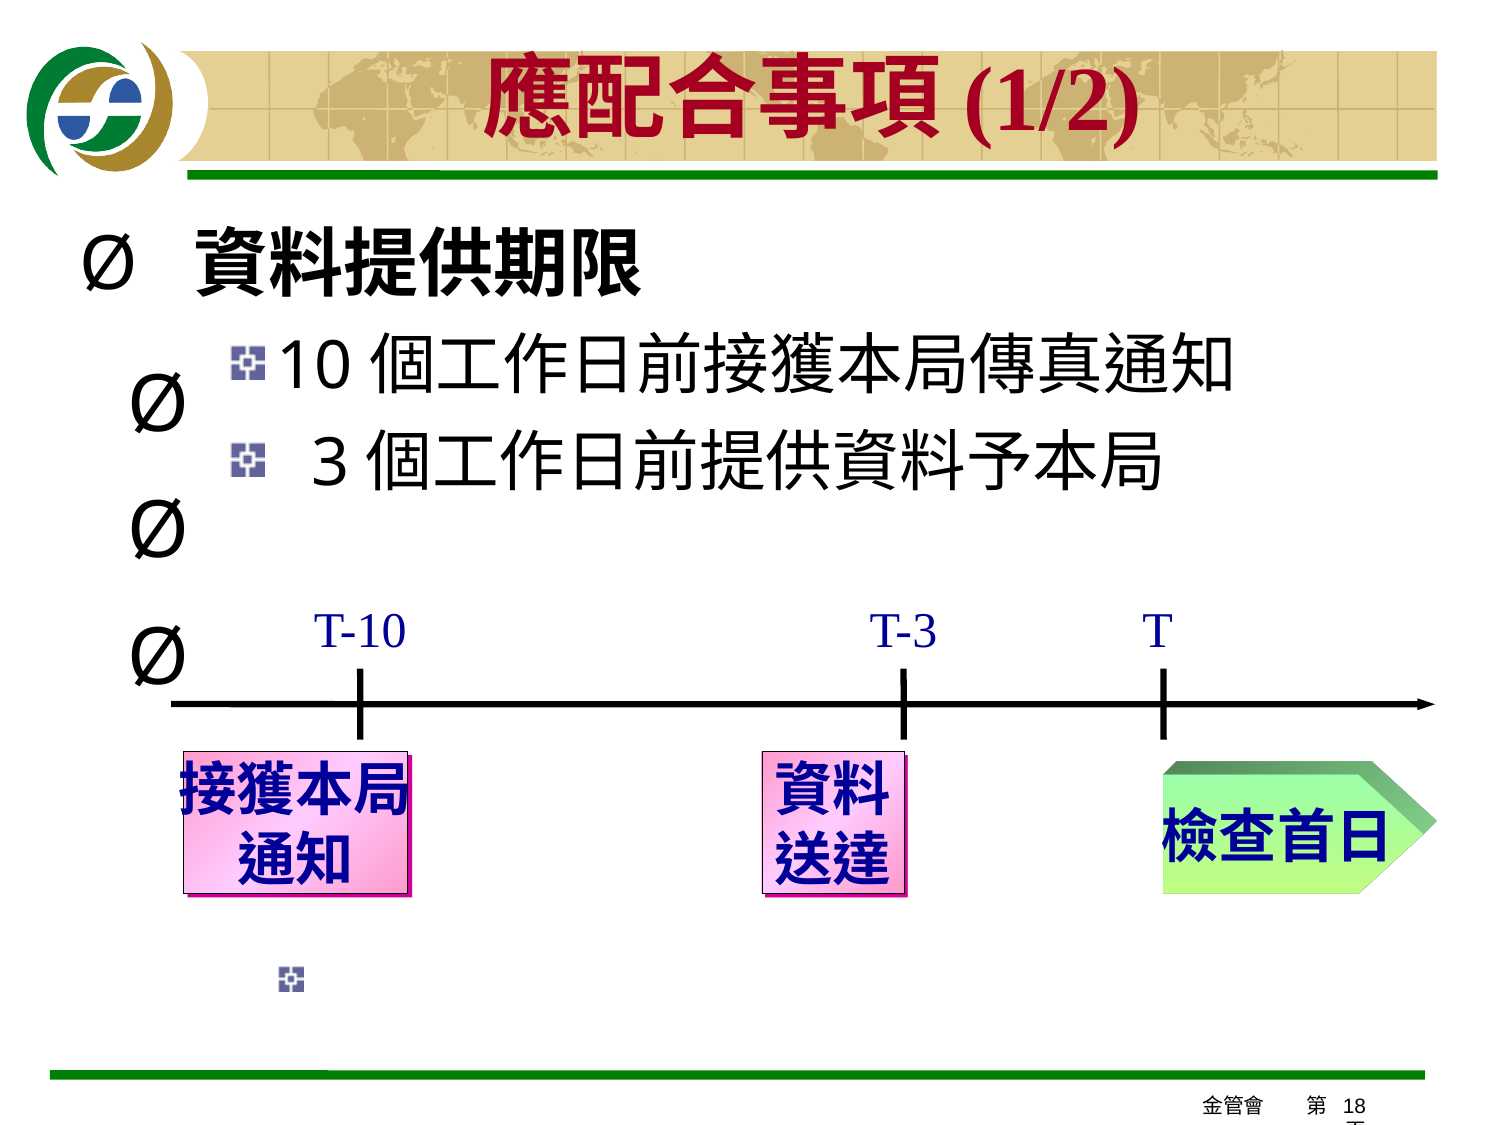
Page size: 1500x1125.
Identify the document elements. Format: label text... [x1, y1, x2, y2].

text_box T-10 [278, 586, 443, 669]
text_box 資料提供期限 10個工作日前接獲本局傳真通知 3個工作日前提供資料予本局 [65, 208, 1466, 846]
list [112, 846, 1424, 1028]
text_box 資料 送達 [762, 751, 904, 893]
title 應配合事項(1/2) [174, 24, 1450, 163]
text_box 接獲本局 通知 [183, 751, 408, 893]
text_box T [1104, 586, 1211, 669]
text_box T-3 [821, 586, 986, 669]
